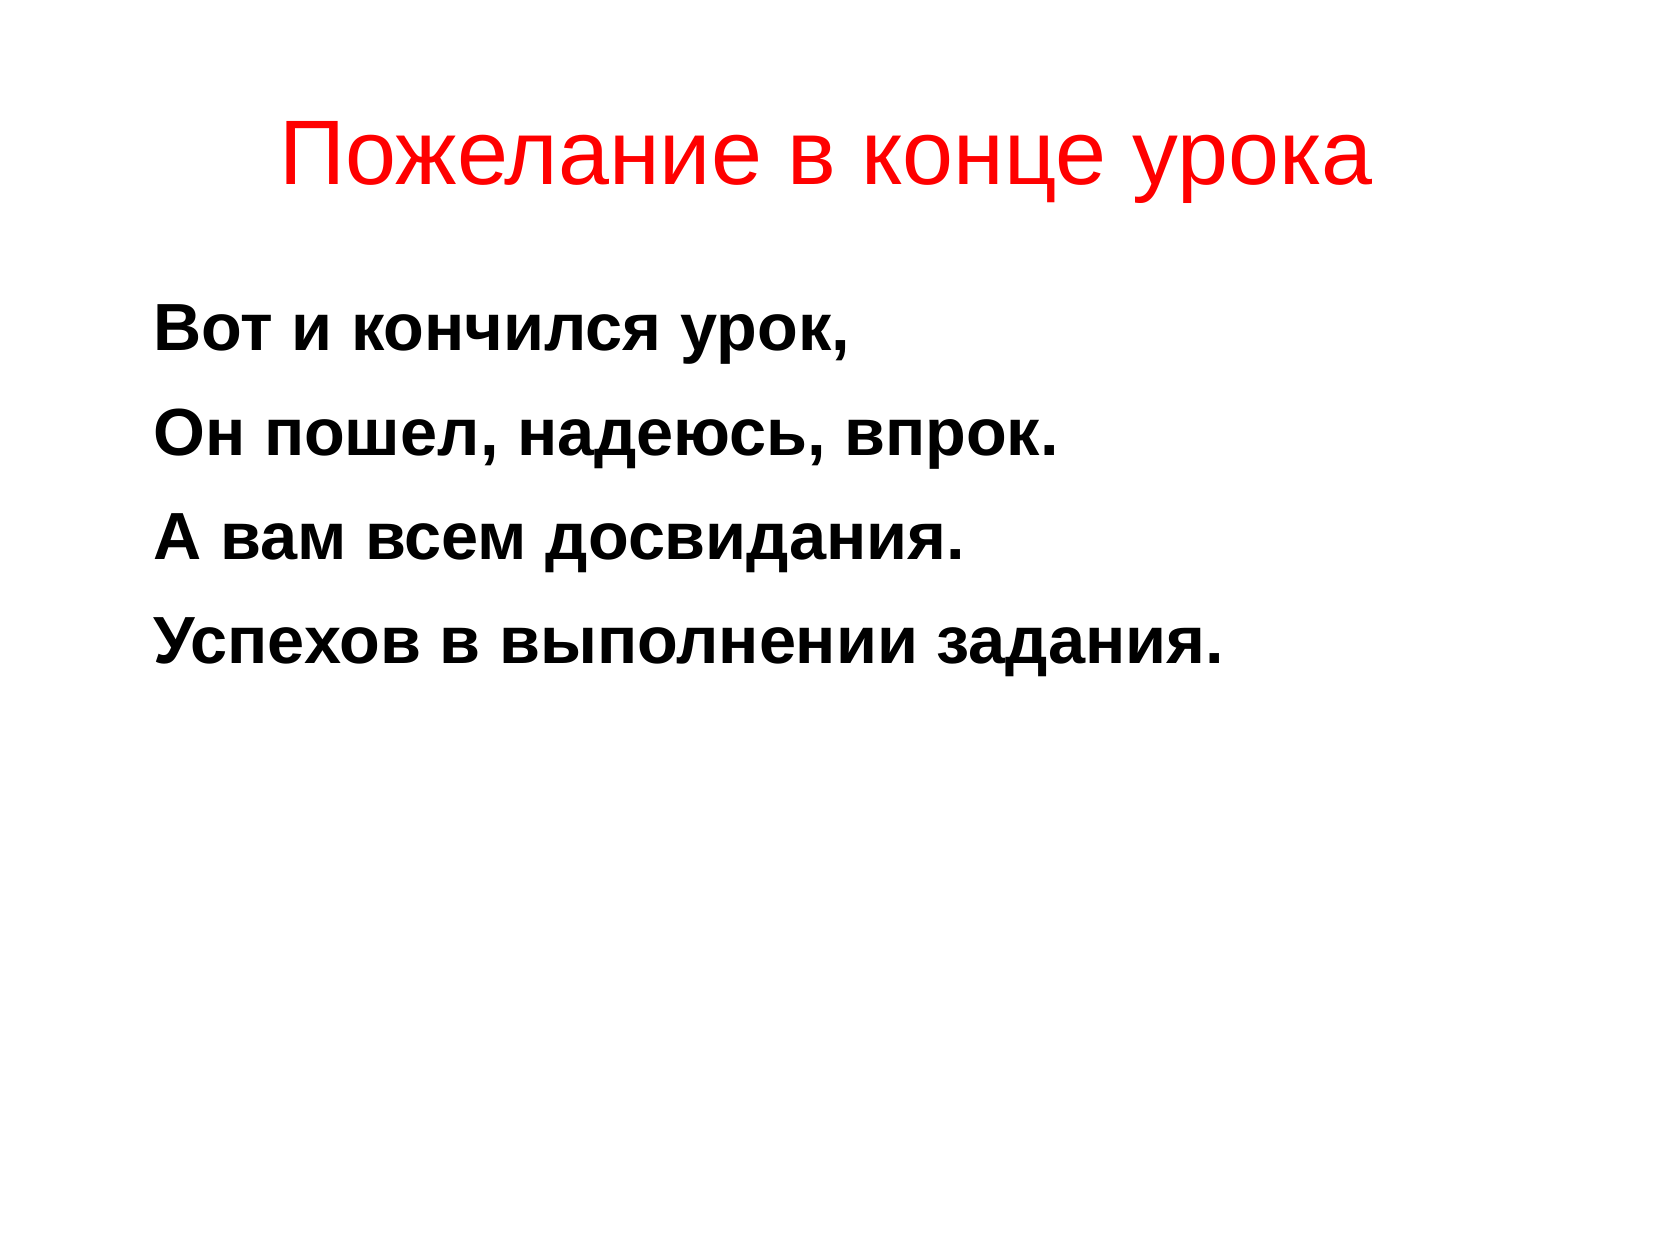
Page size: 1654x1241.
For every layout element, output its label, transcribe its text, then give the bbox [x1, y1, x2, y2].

list Вот и кончился урок, Он пошел, надеюсь, впрок. А вам всем досвидания. Успехов в выполнении задания. [82, 290, 1571, 1109]
title Пожелание в конце урока [82, 49, 1571, 257]
